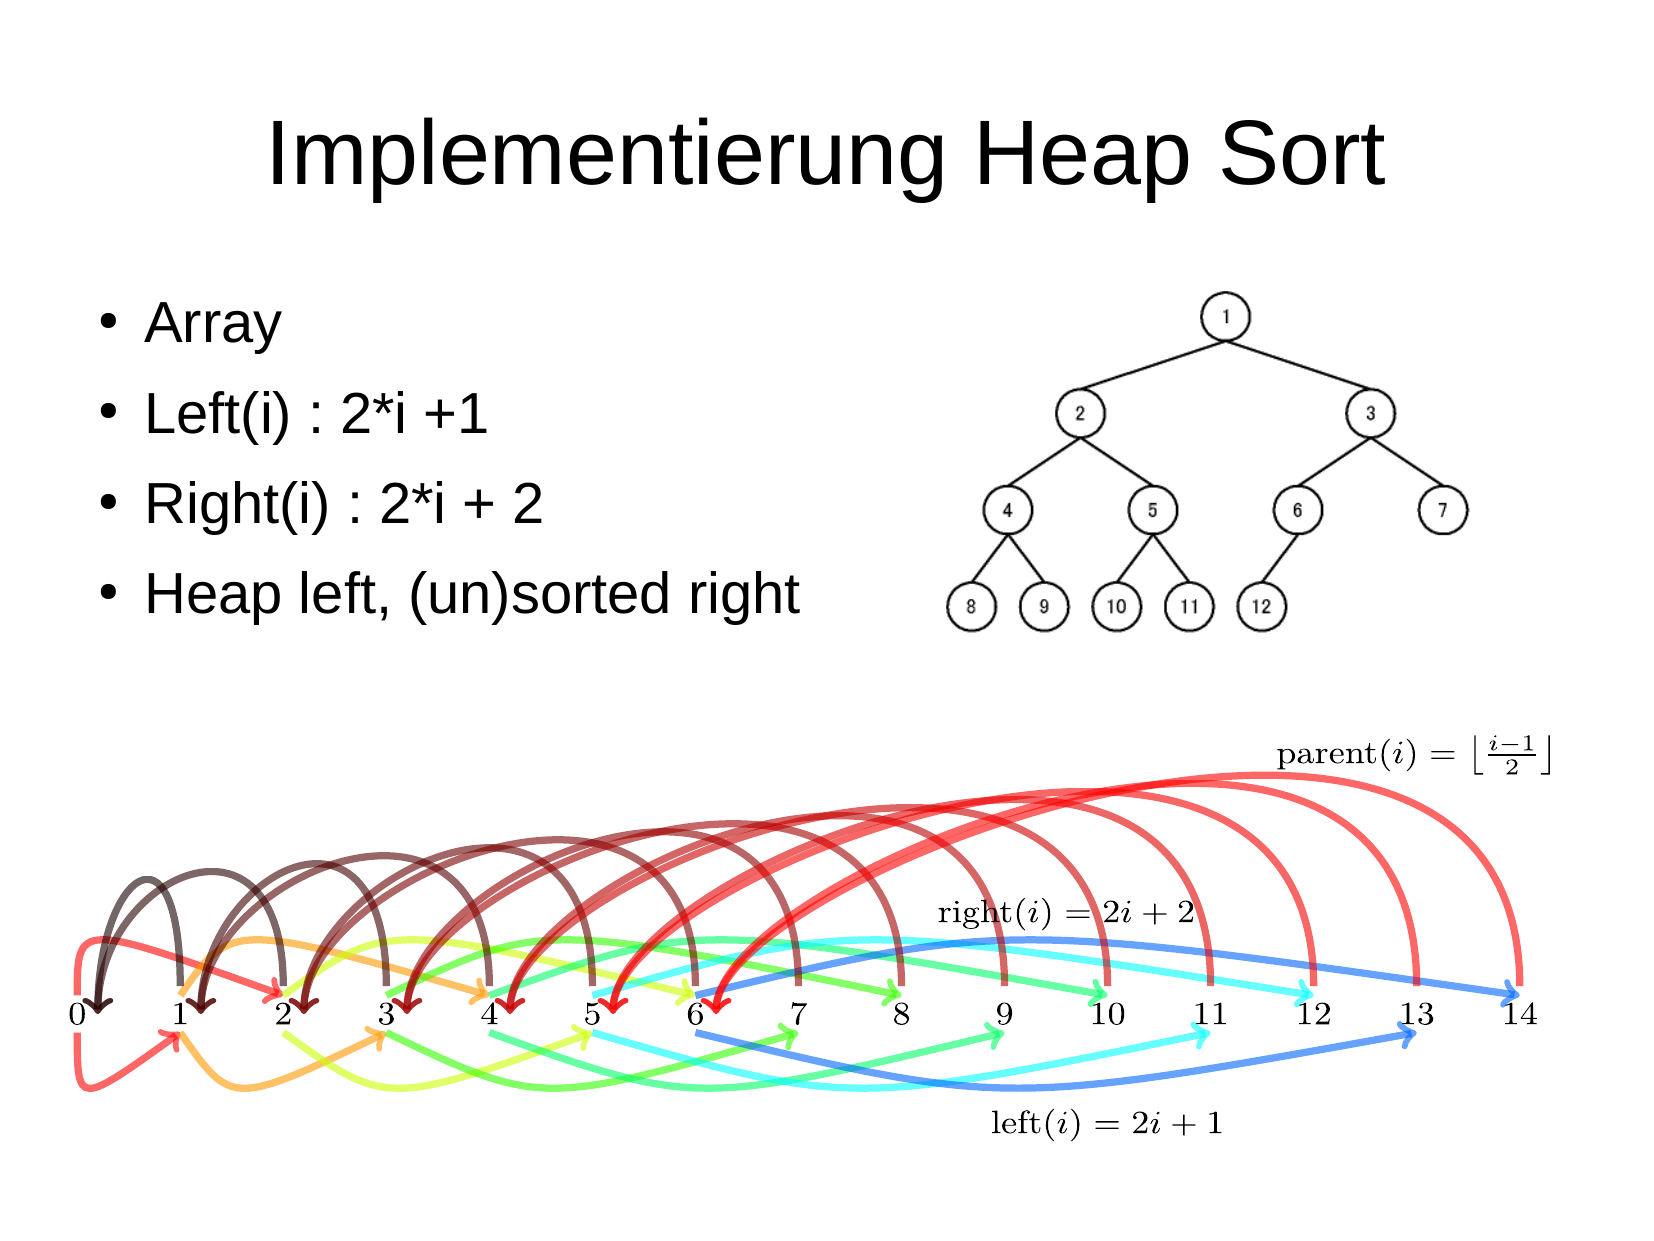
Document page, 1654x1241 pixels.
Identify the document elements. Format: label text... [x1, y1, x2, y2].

title Implementierung Heap Sort [82, 49, 1571, 257]
picture [54, 290, 1571, 1154]
list Array Left(i) : 2*i +1 Right(i) : 2*i + 2 Heap left, (un)sorted right [82, 290, 809, 565]
